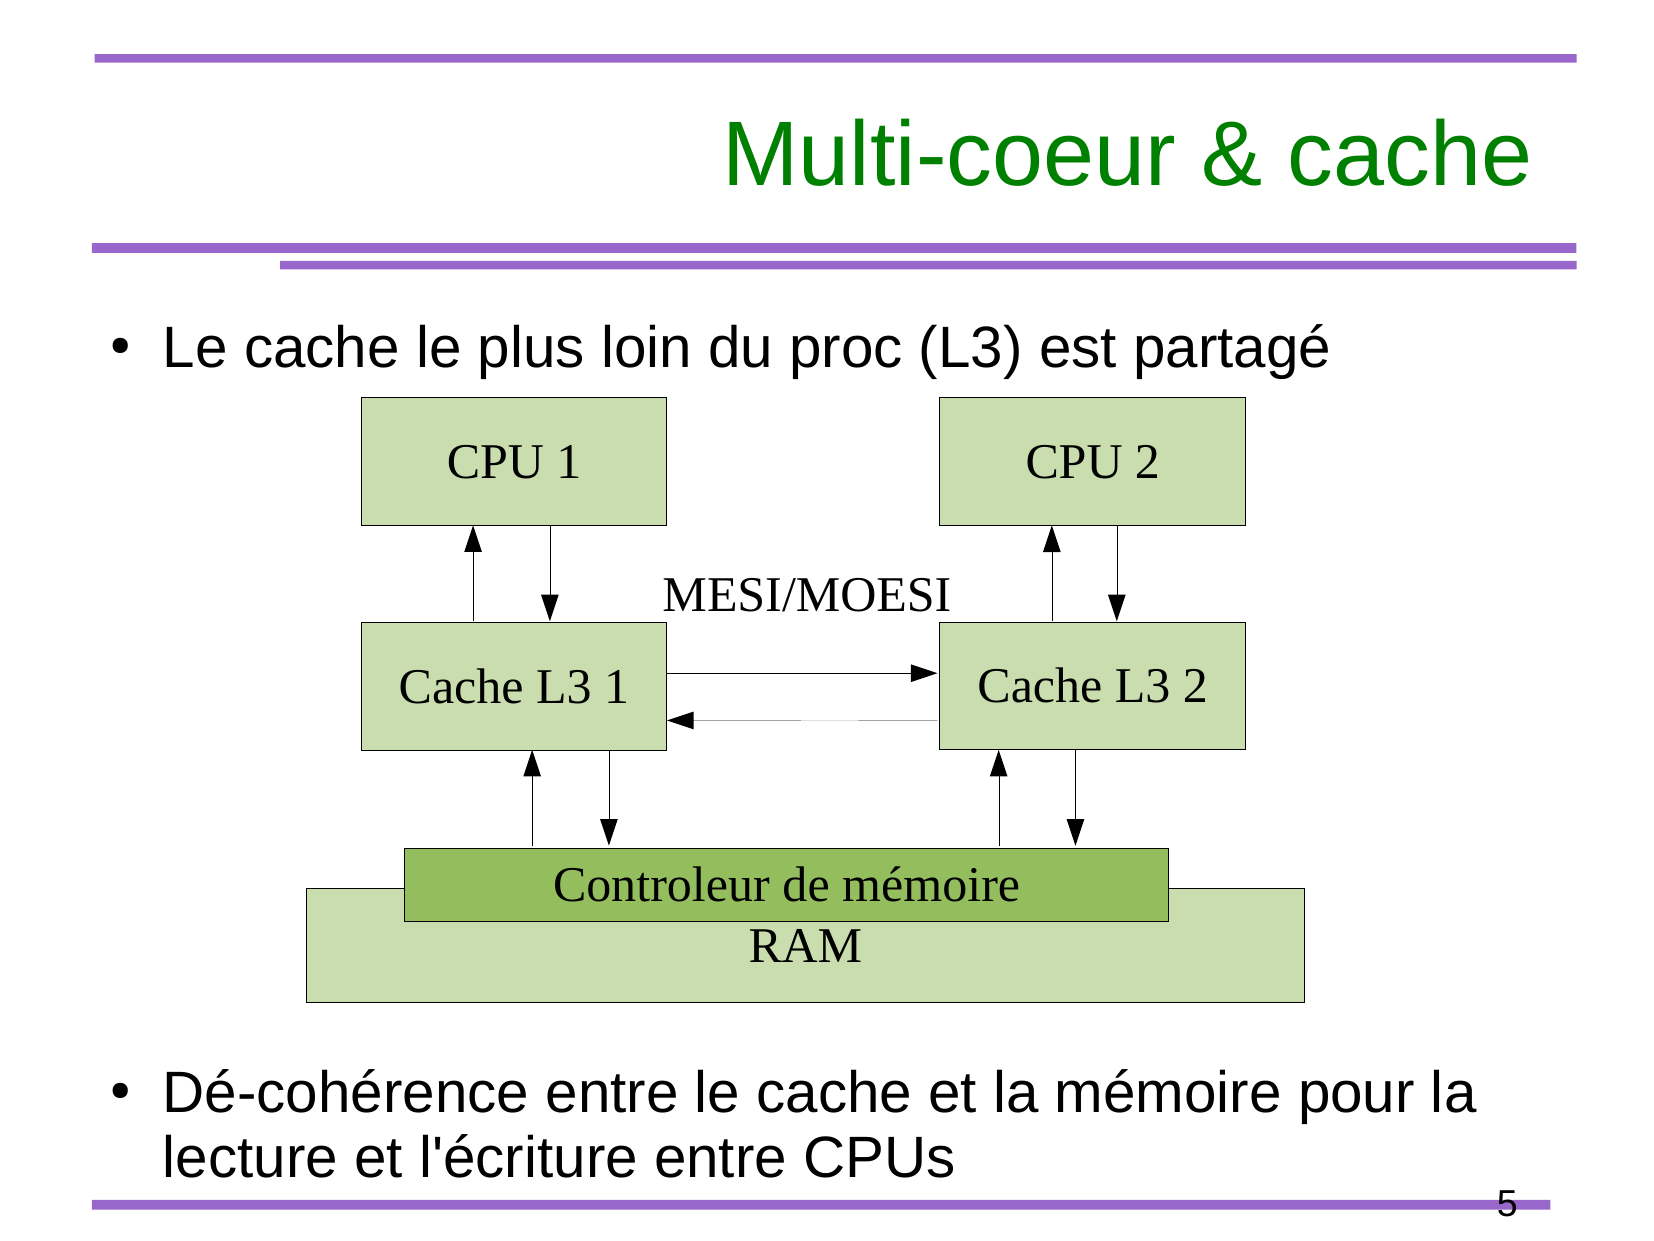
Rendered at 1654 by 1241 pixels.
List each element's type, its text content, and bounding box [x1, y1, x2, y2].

text_box Controleur de mémoire [404, 848, 1169, 922]
list Le cache le plus loin du proc (L3) est partagé Dé-cohérence entre le cache et la mémoire pour la lecture et l'écriture entre CPUs [92, 315, 1563, 1191]
text_box Cache L3 1 [361, 622, 667, 751]
text_box MESI/MOESI [662, 567, 952, 623]
text_box CPU 1 [361, 397, 667, 526]
title Multi-coeur & cache [121, 49, 1534, 257]
text_box Cache L3 2 [939, 622, 1246, 750]
text_box CPU 2 [939, 397, 1246, 526]
